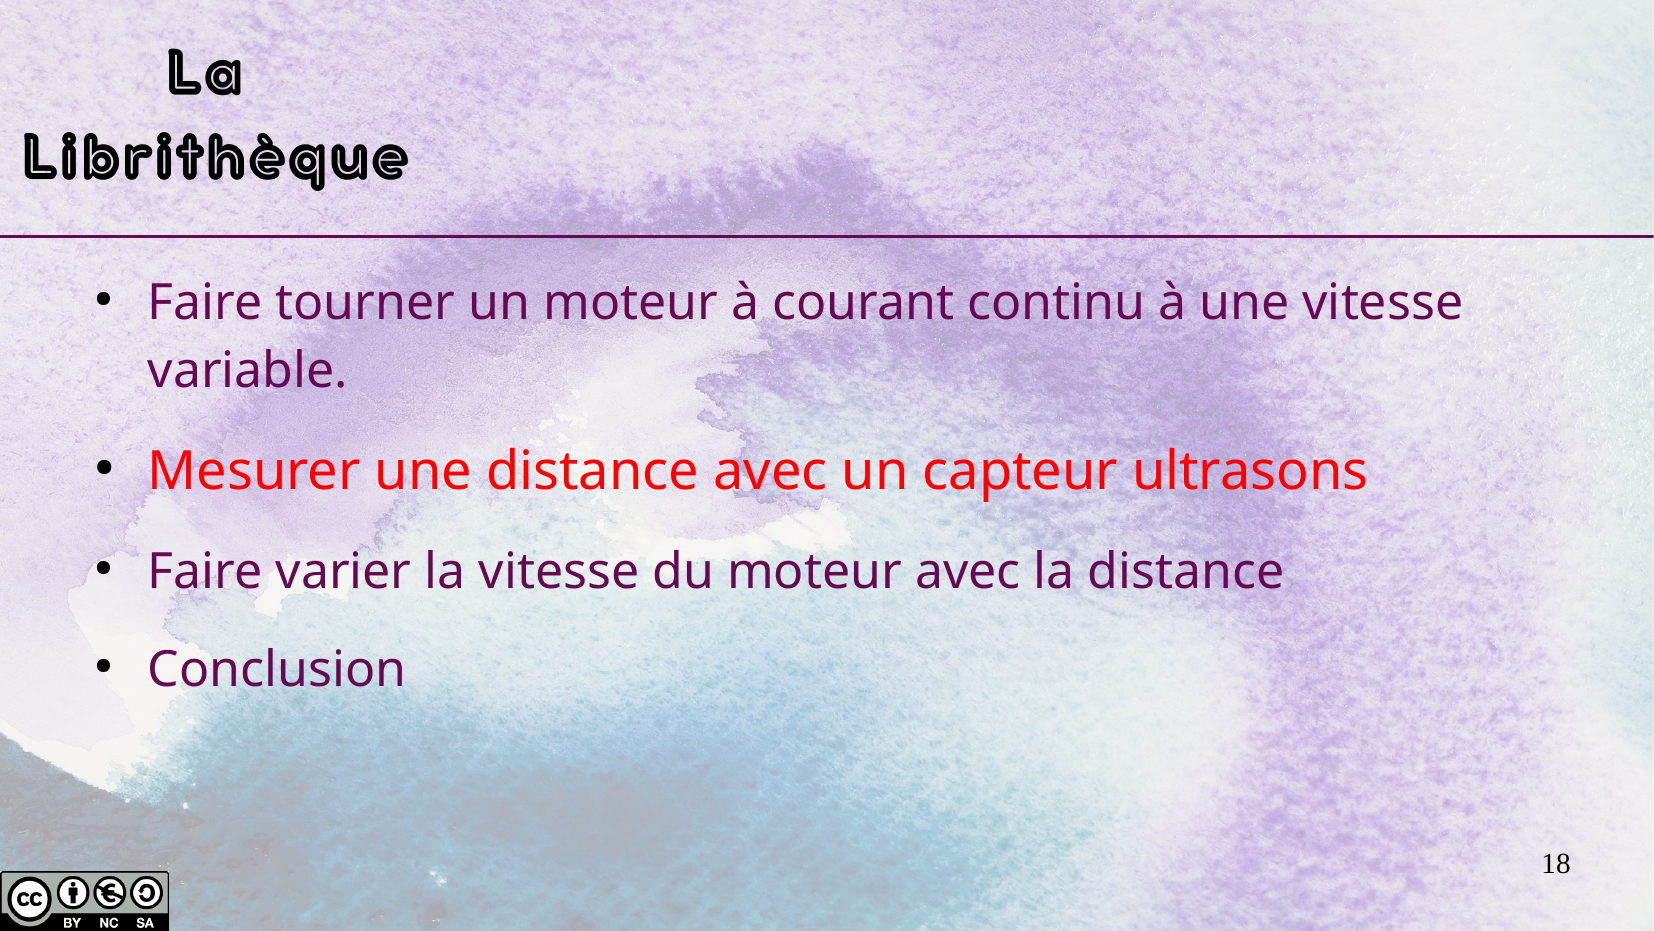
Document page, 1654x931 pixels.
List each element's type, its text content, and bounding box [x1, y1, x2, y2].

picture [4, 46, 431, 193]
list Faire tourner un moteur à courant continu à une vitesse variable. Mesurer une distance avec un capteur ultrasons Faire varier la vitesse du moteur avec la distance Conclusion [76, 265, 1565, 827]
picture [0, 871, 169, 931]
